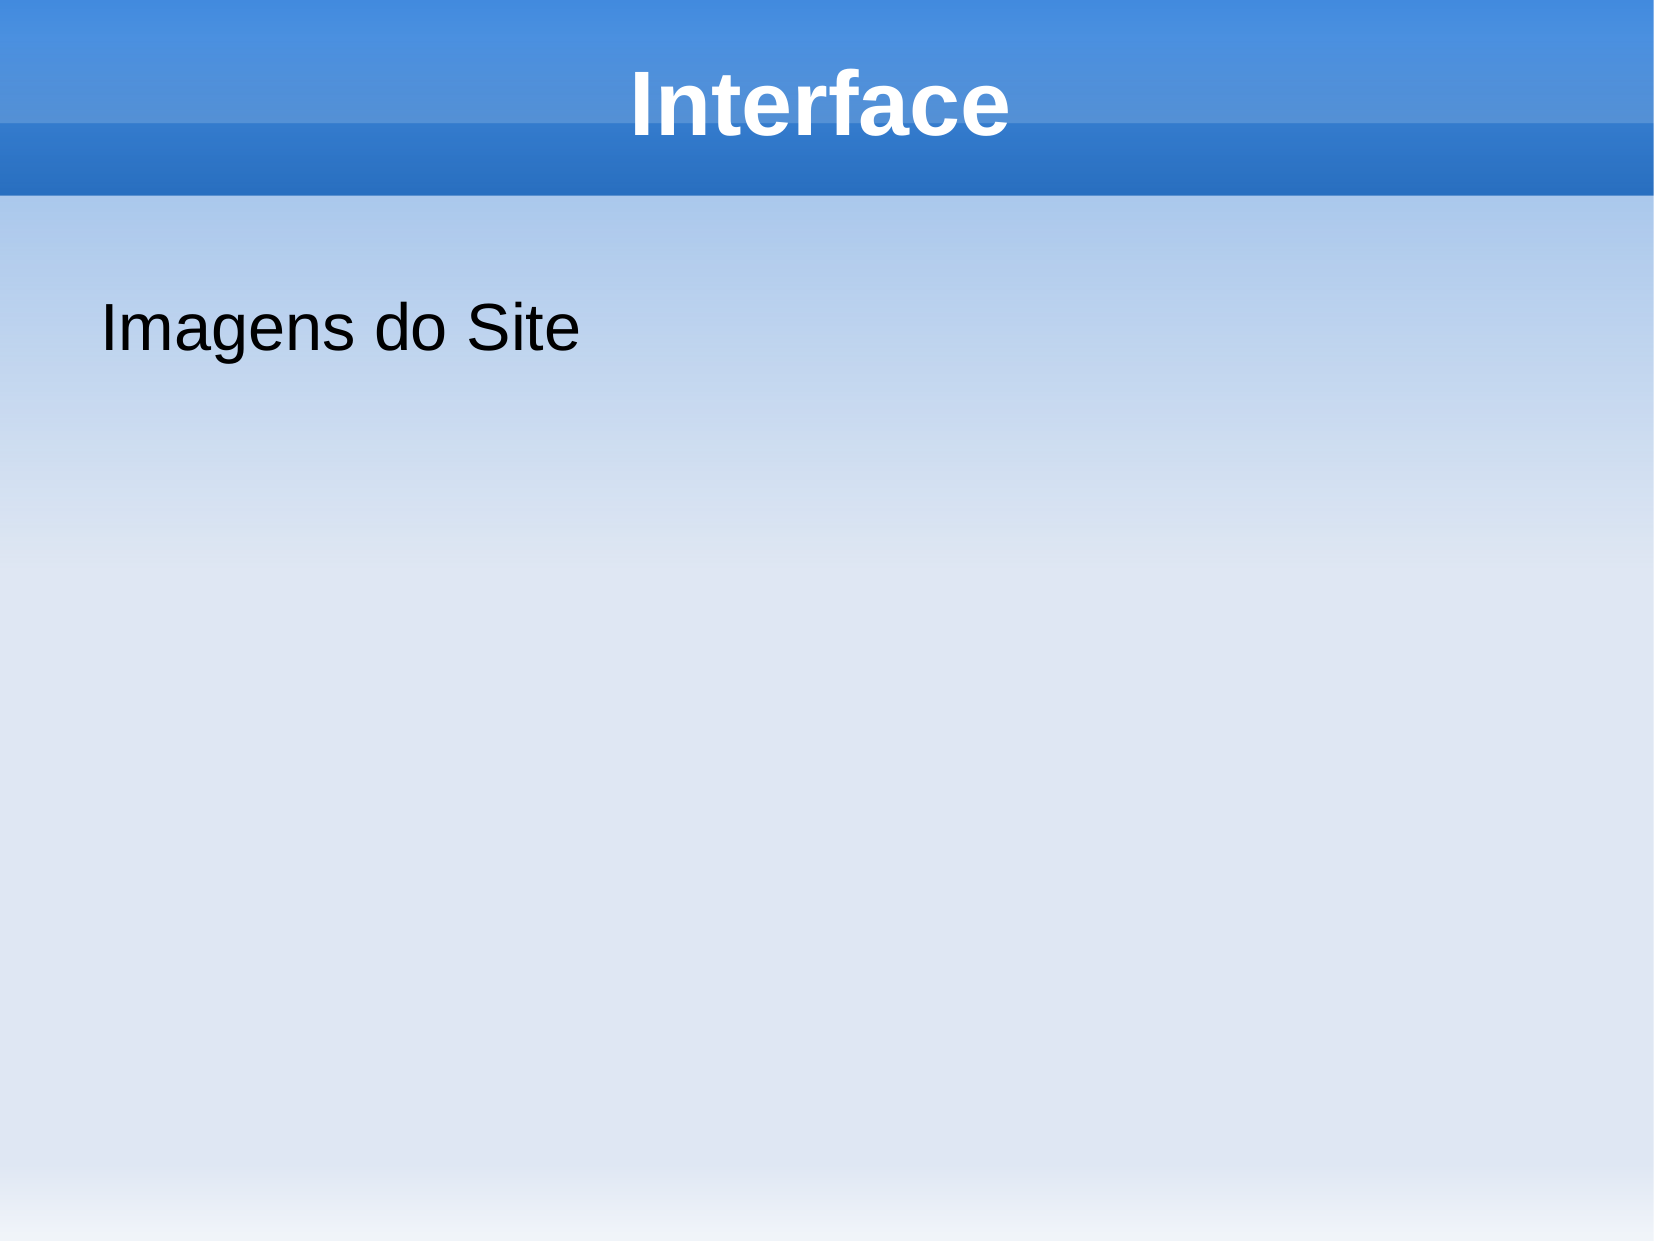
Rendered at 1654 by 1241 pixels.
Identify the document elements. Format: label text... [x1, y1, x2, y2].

list Imagens do Site [82, 290, 1571, 1094]
title Interface [76, 7, 1565, 200]
picture [0, 0, 1654, 1241]
